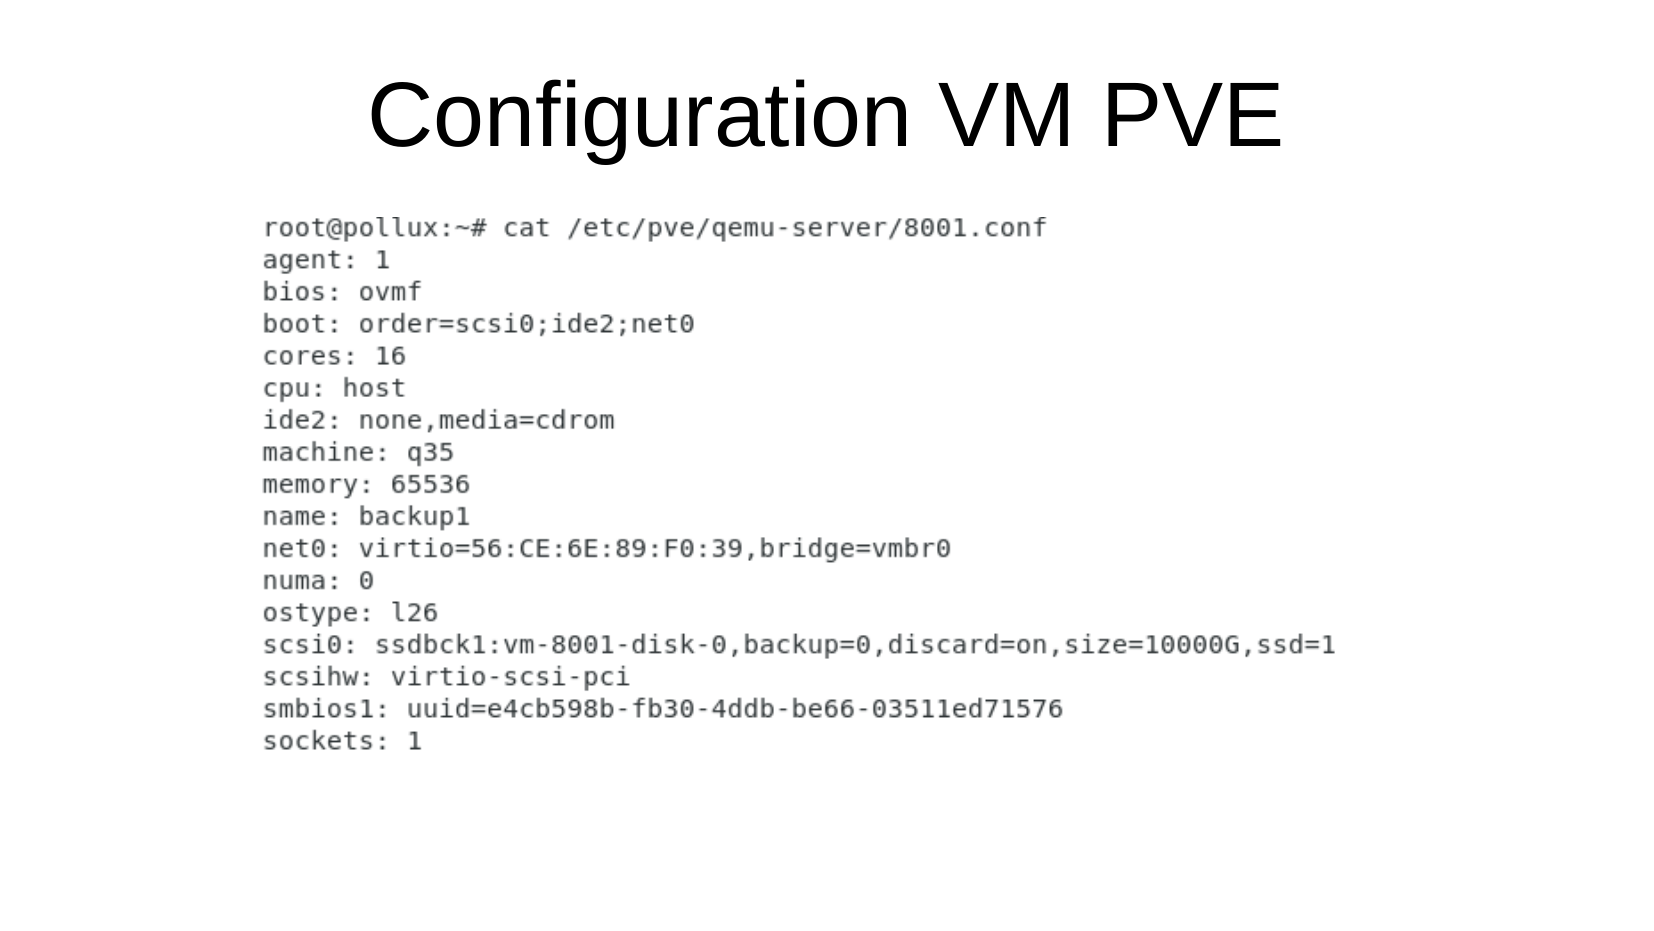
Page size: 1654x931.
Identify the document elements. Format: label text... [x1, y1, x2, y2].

picture [261, 217, 1392, 758]
title Configuration VM PVE [82, 37, 1571, 193]
